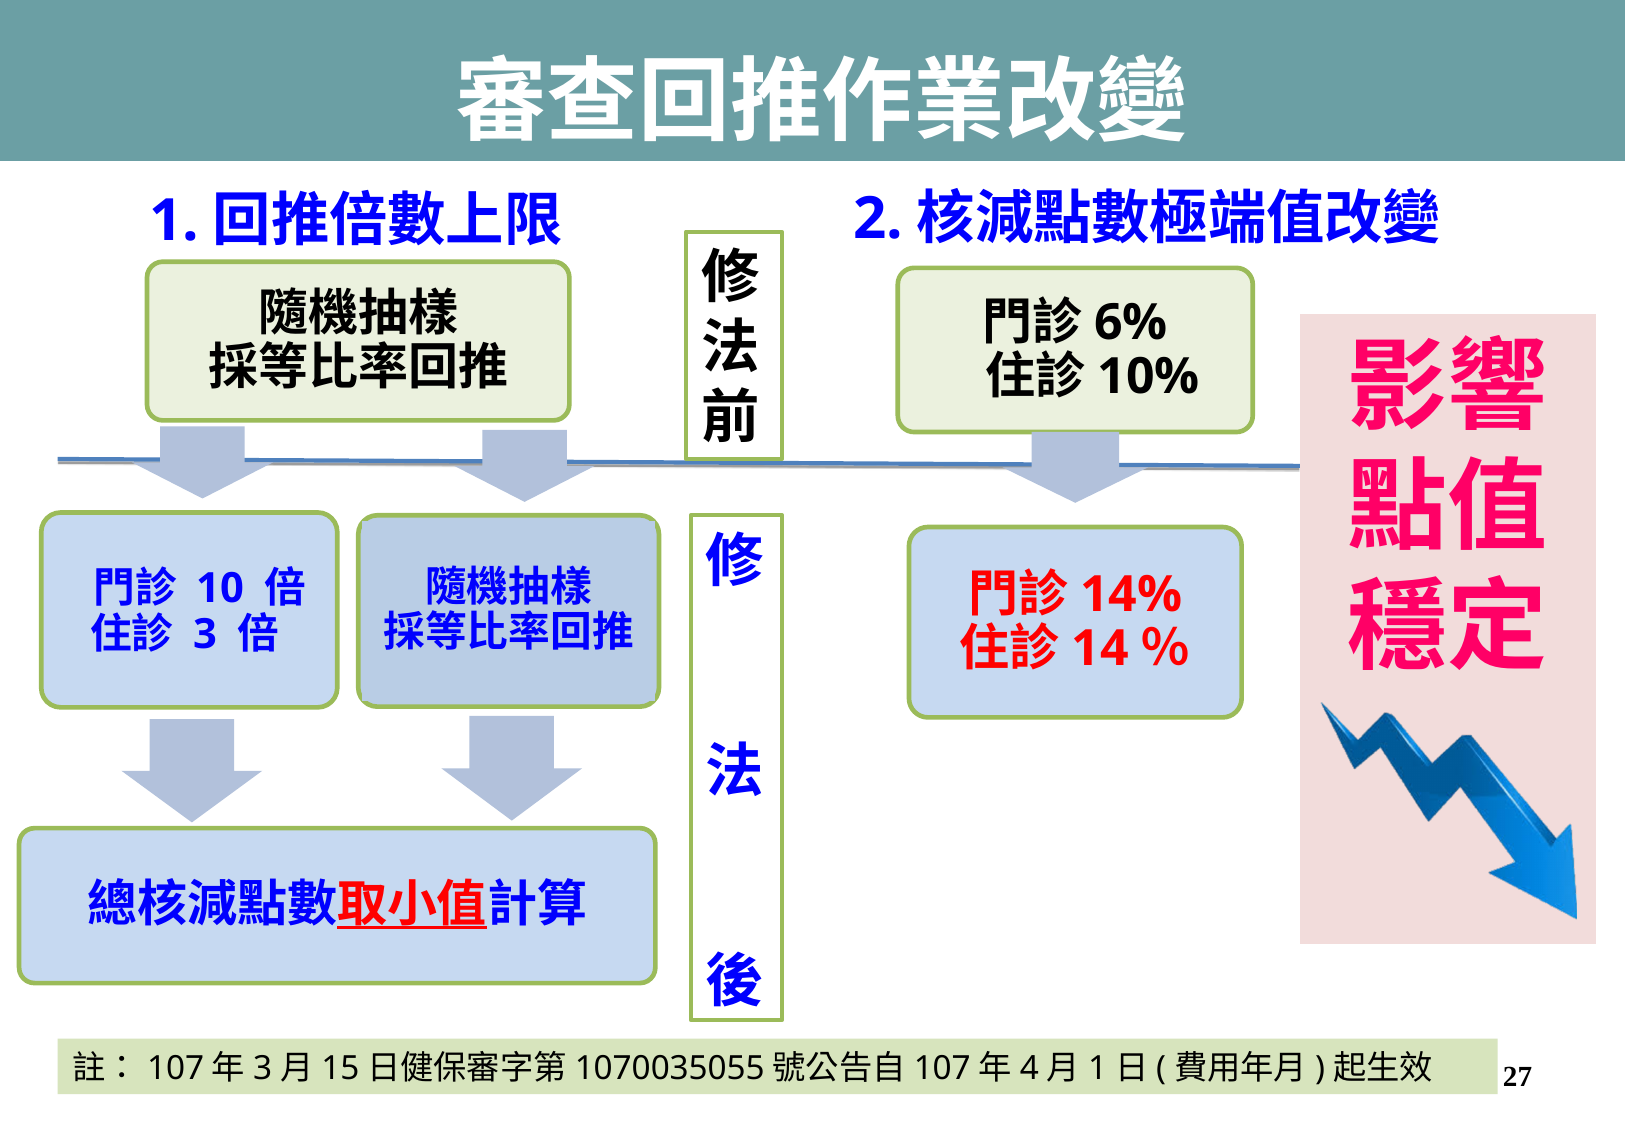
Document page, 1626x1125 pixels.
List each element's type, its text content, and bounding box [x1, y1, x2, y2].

text_box [121, 719, 263, 823]
text_box <編號> [1487, 1042, 1593, 1106]
text_box 隨機抽樣 採等比率回推 [153, 266, 564, 416]
text_box 門診14% 住診14％ [908, 527, 1242, 718]
text_box 隨機抽樣 採等比率回推 [362, 521, 655, 701]
picture [1318, 698, 1577, 921]
text_box [454, 429, 595, 502]
text_box [441, 715, 583, 821]
text_box [1002, 431, 1149, 503]
text_box [47, 512, 338, 708]
text_box 註：107年3月15日健保審字第1070035055號公告自107年4月1日(費用年月)起生效 [57, 1038, 1498, 1095]
text_box 門診6% 住診10% [897, 267, 1253, 433]
text_box 總核減點數取小值計算 [32, 833, 642, 979]
picture [0, 0, 1625, 161]
text_box [363, 515, 654, 521]
text_box [655, 522, 659, 699]
text_box 1.回推倍數上限 [134, 174, 647, 261]
text_box [358, 523, 362, 699]
text_box 2.核減點數極端值改變 [838, 188, 1456, 259]
text_box [146, 261, 570, 421]
text_box 審查回推作業改變 [172, 7, 1472, 188]
text_box 影響 點值穩定 [1300, 314, 1596, 944]
text_box [19, 828, 656, 984]
text_box 門診 10 倍 住診 3 倍 [46, 518, 332, 702]
text_box 修法前 [685, 231, 782, 459]
text_box [41, 519, 46, 701]
text_box [363, 701, 654, 707]
text_box [132, 426, 273, 499]
text_box 修 法 後 [690, 515, 782, 1021]
